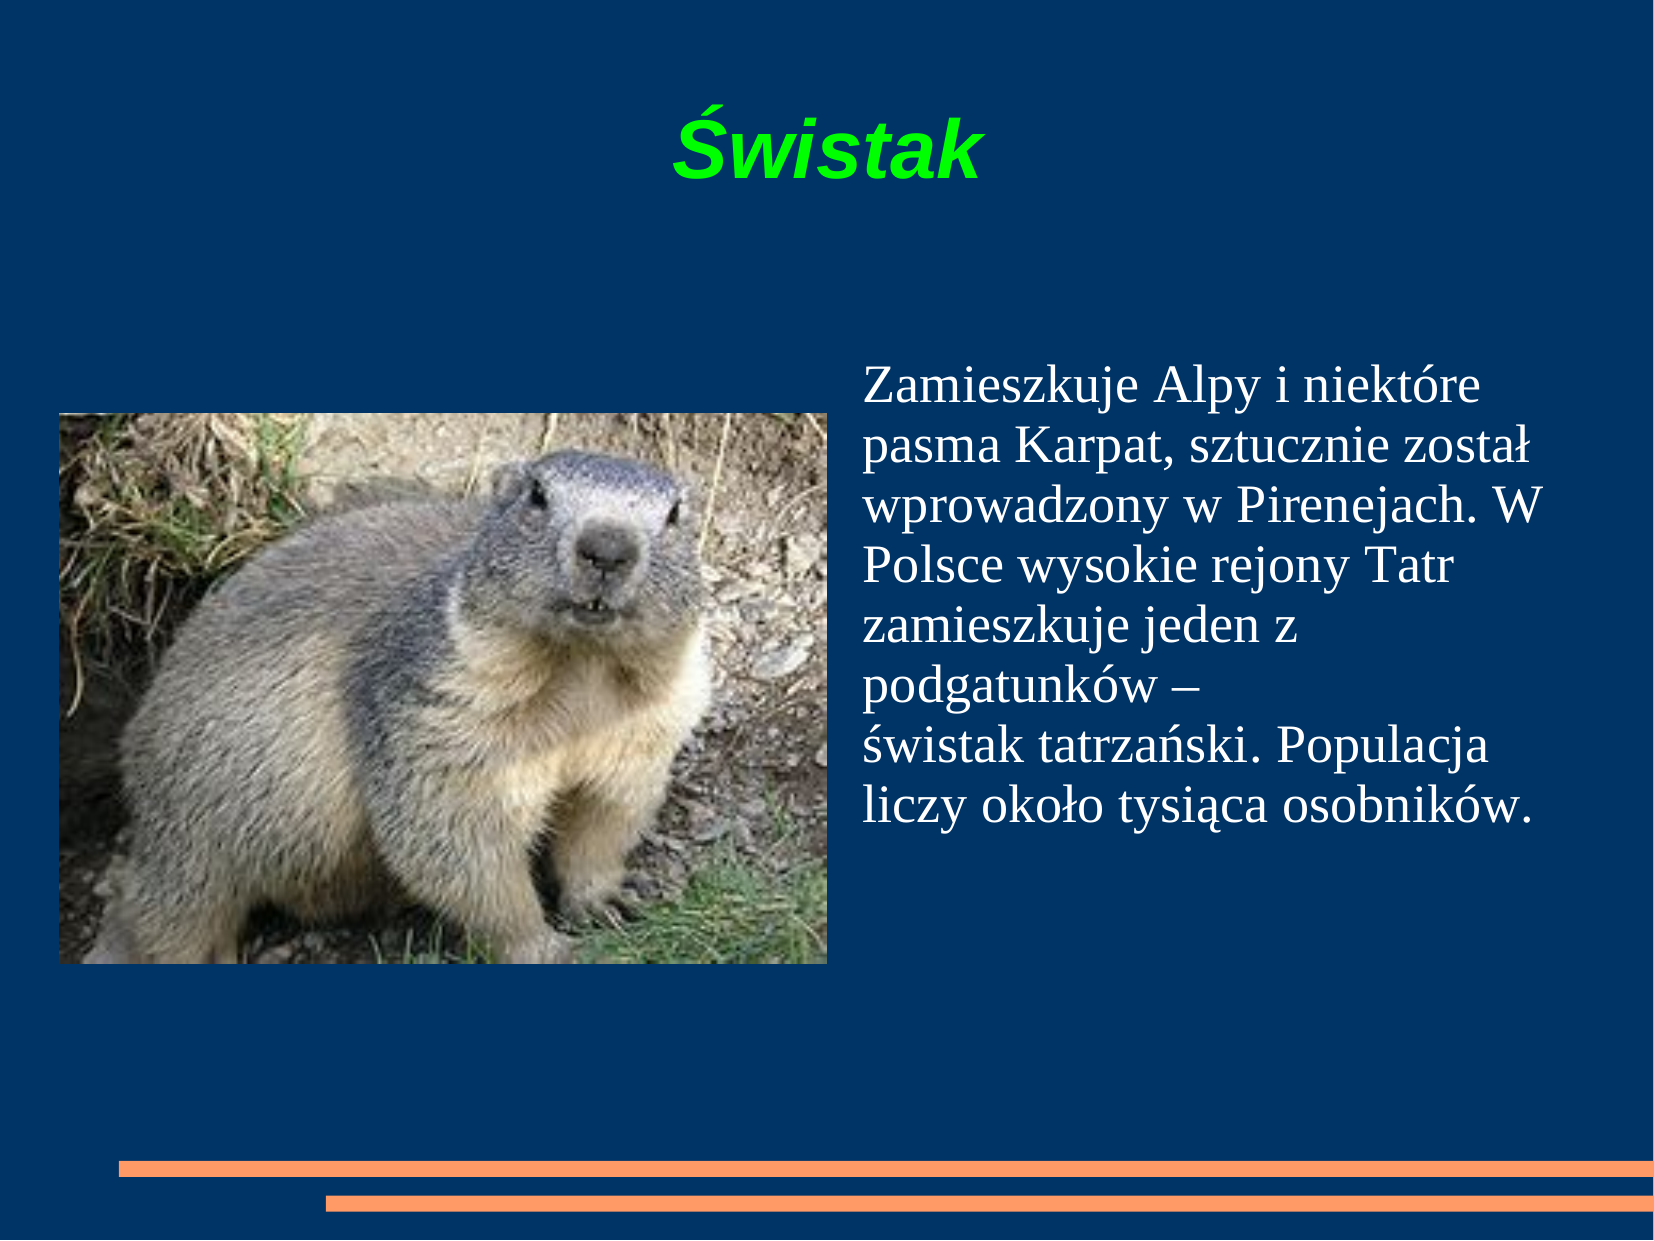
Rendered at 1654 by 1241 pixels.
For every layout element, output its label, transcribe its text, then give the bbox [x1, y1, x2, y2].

title Świstak [121, 53, 1534, 247]
list Zamieszkuje Alpy i niektóre pasma Karpat, sztucznie został wprowadzony w Pirenejach. W Polsce wysokie rejony Tatr zamieszkuje jeden z podgatunków – świstak tatrzański. Populacja liczy około tysiąca osobników. [862, 354, 1565, 1150]
picture [59, 413, 827, 964]
